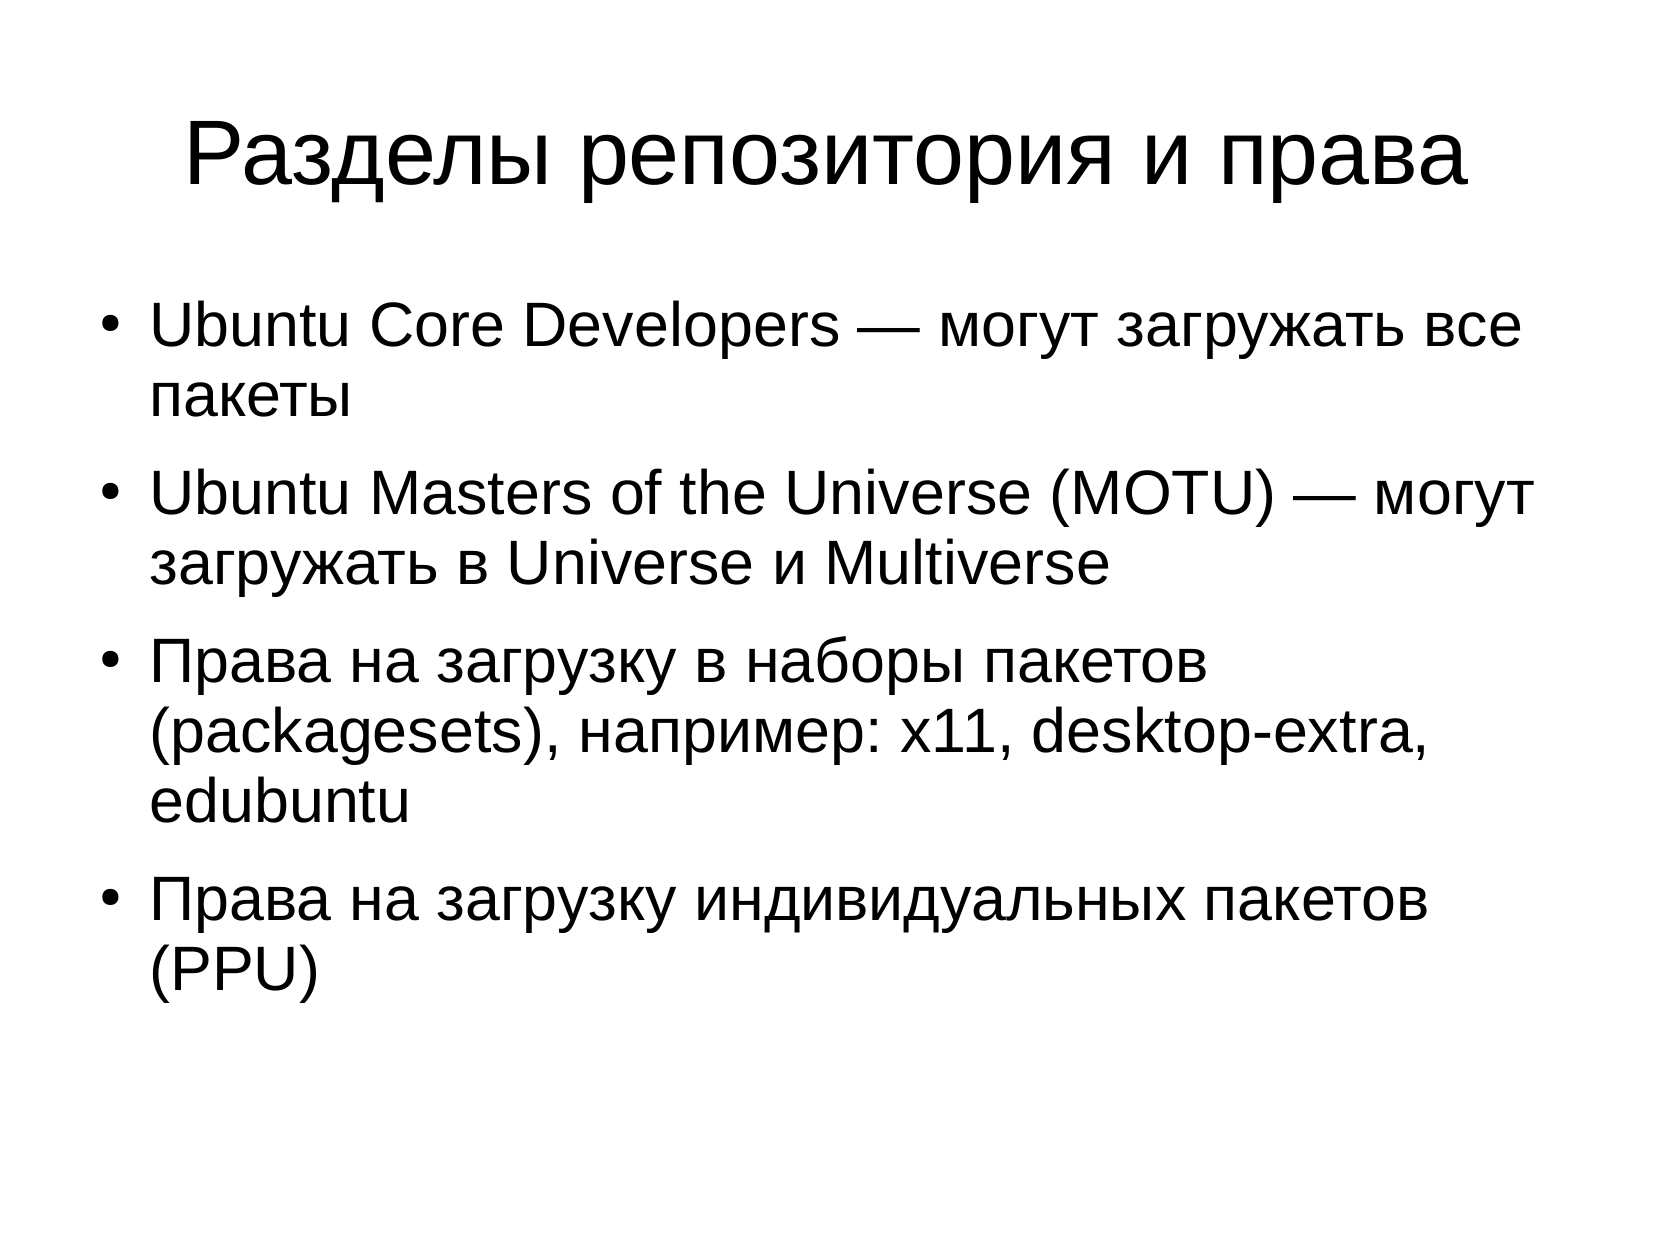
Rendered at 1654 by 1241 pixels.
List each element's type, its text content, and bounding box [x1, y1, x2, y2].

title Разделы репозитория и права [82, 49, 1571, 257]
list Ubuntu Core Developers — могут загружать все пакеты Ubuntu Masters of the Universe (MOTU) — могут загружать в Universe и Multiverse Права на загрузку в наборы пакетов (packagesets), например: x11, desktop-extra, edubuntu Права на загрузку индивидуальных пакетов (PPU) [82, 290, 1571, 1010]
